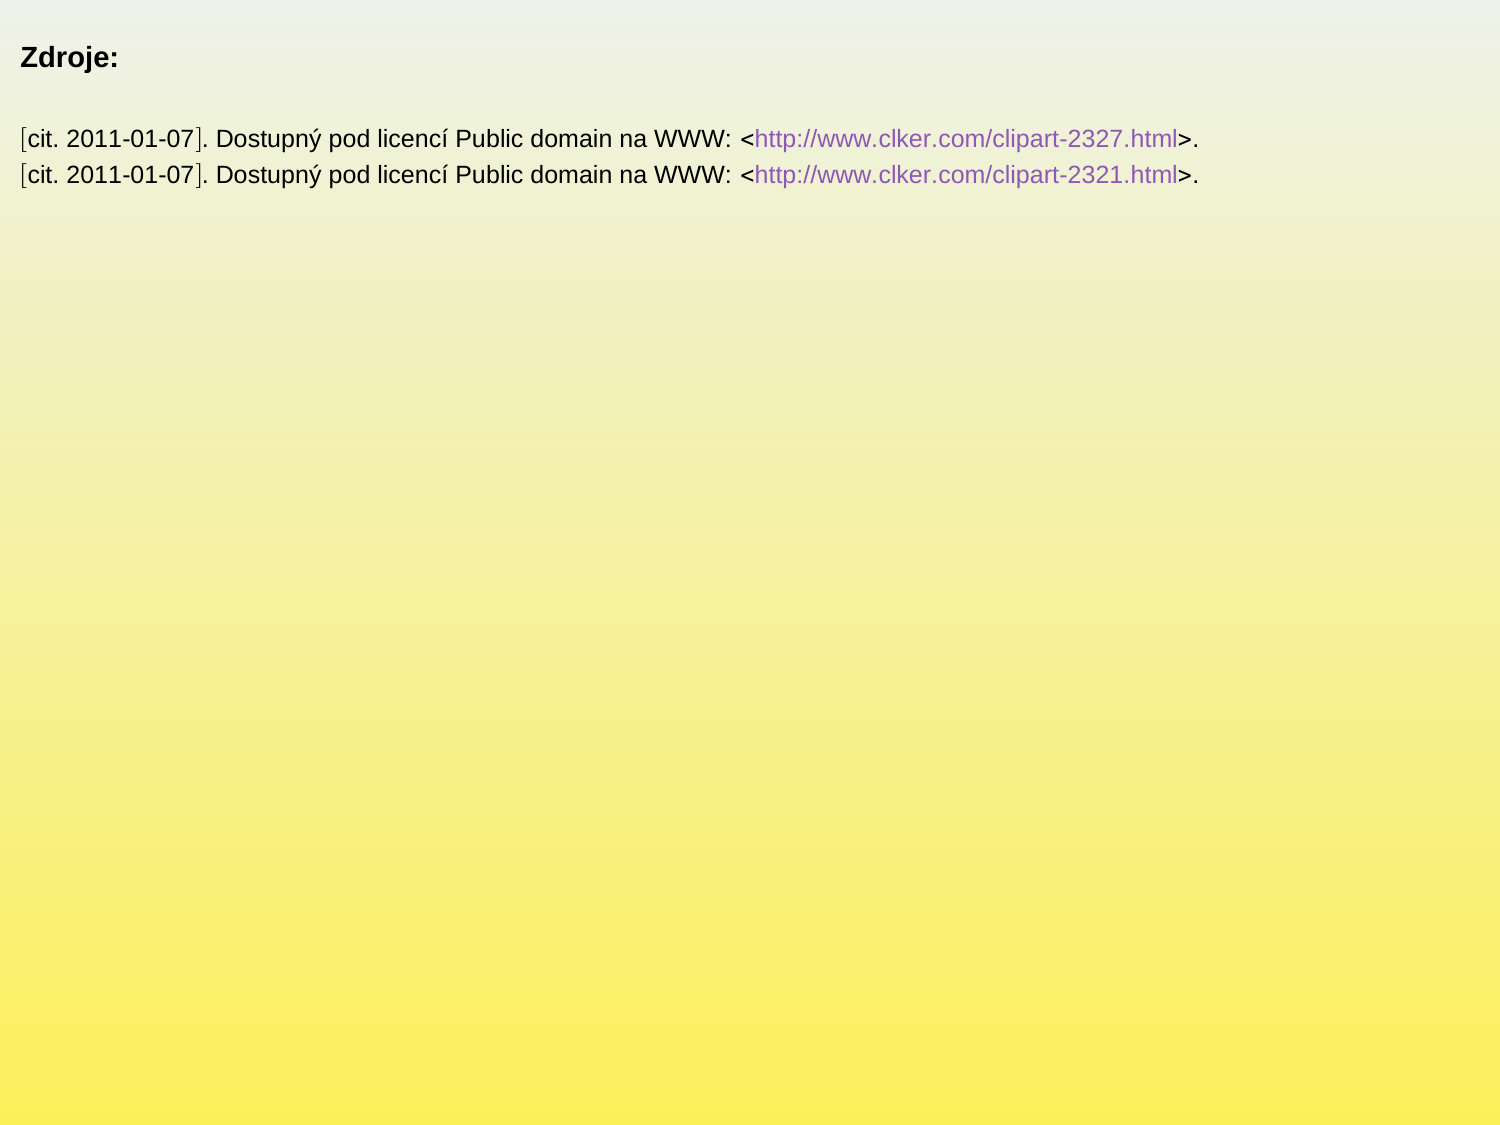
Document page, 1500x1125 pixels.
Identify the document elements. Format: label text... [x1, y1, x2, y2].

text_box Zdroje: cit. 2011-01-07. Dostupný pod licencí Public domain na WWW: http://www.clker.com/clipart-2327.html. cit. 2011-01-07. Dostupný pod licencí Public domain na WWW: http://www.clker.com/clipart-2321.html. [5, 30, 1483, 226]
